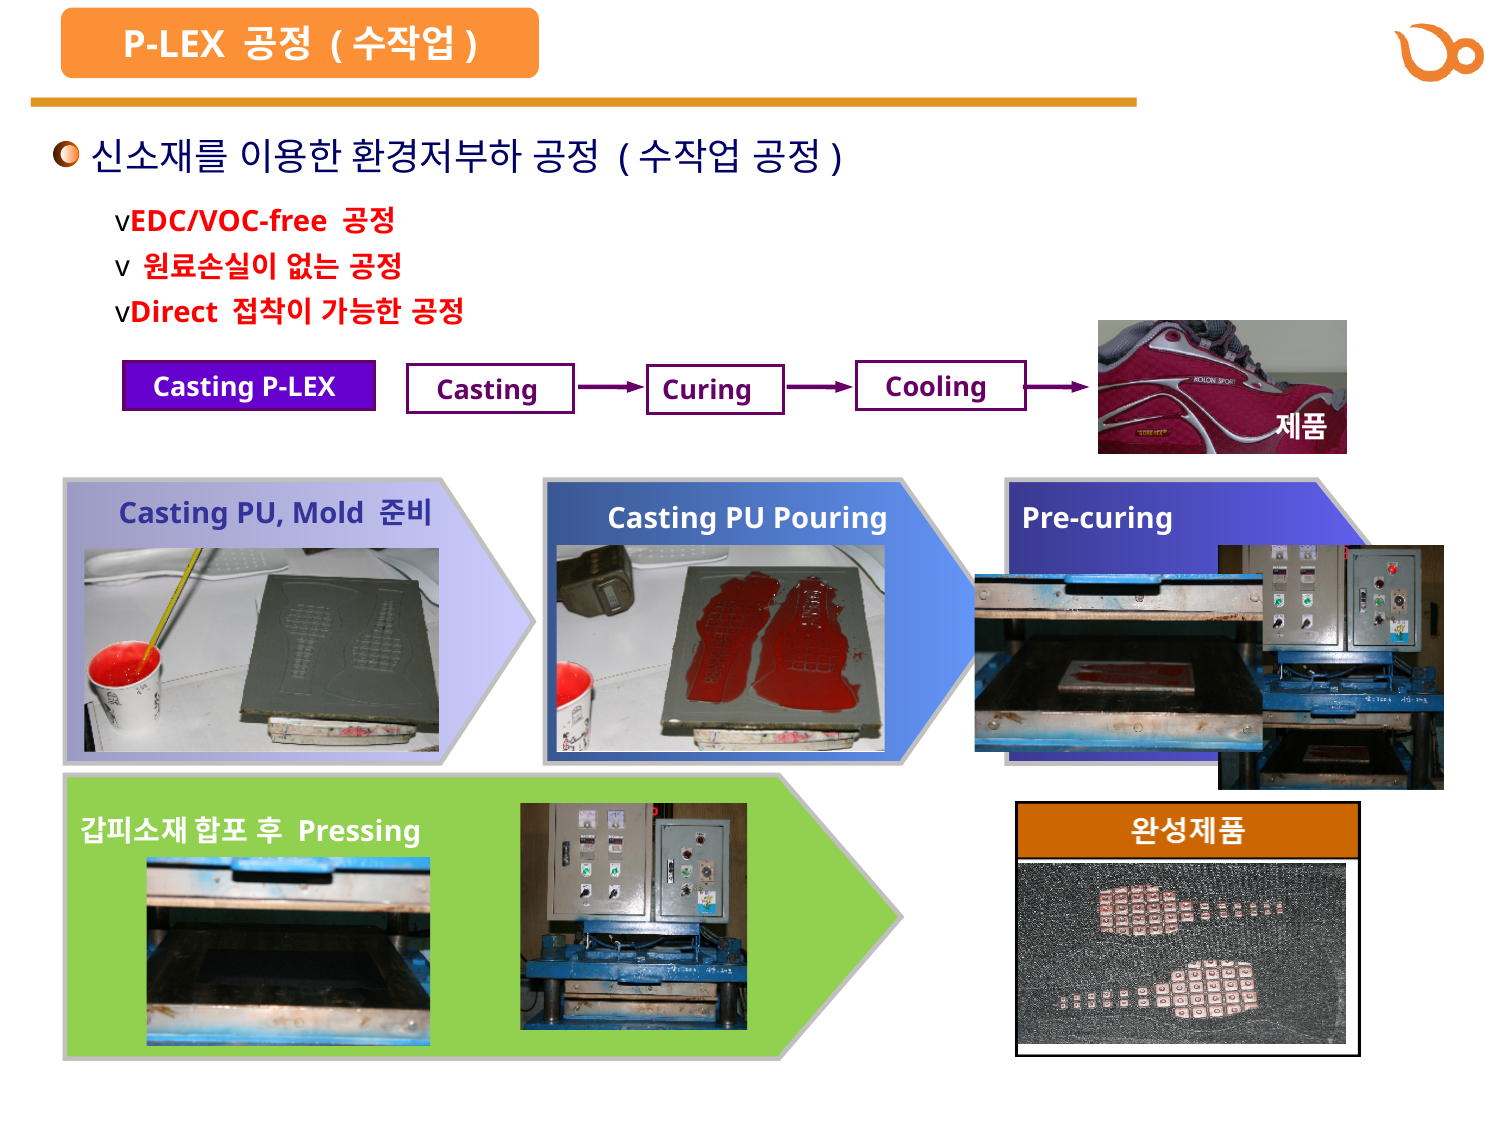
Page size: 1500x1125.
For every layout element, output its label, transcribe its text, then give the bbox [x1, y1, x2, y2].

text_box Casting P-LEX [123, 361, 375, 410]
text_box Curing [647, 365, 784, 414]
picture [974, 545, 1444, 792]
picture [520, 803, 748, 1030]
text_box Casting [407, 364, 574, 413]
text_box Pre-curing [1006, 479, 1370, 574]
text_box Casting PU Pouring [545, 479, 974, 764]
text_box 신소재를 이용한 환경저부하 공정 (수작업 공정) [75, 125, 904, 187]
picture [1098, 320, 1347, 454]
text_box [53, 141, 80, 168]
text_box Cooling [856, 361, 1026, 410]
picture [1015, 802, 1361, 1058]
picture [556, 545, 885, 752]
picture [146, 857, 431, 1046]
text_box 제품 [1257, 400, 1347, 451]
text_box 갑피소재 합포 후 Pressing [64, 775, 902, 1059]
text_box EDC/VOC-free 공정 원료손실이 없는 공정 Direct 접착이 가능한 공정 [100, 184, 671, 338]
text_box P-LEX 공정 (수작업) [60, 7, 539, 79]
text_box Casting PU, Mold 준비 [64, 479, 534, 764]
picture [84, 548, 439, 752]
text_box Pre-curing [1006, 752, 1218, 764]
